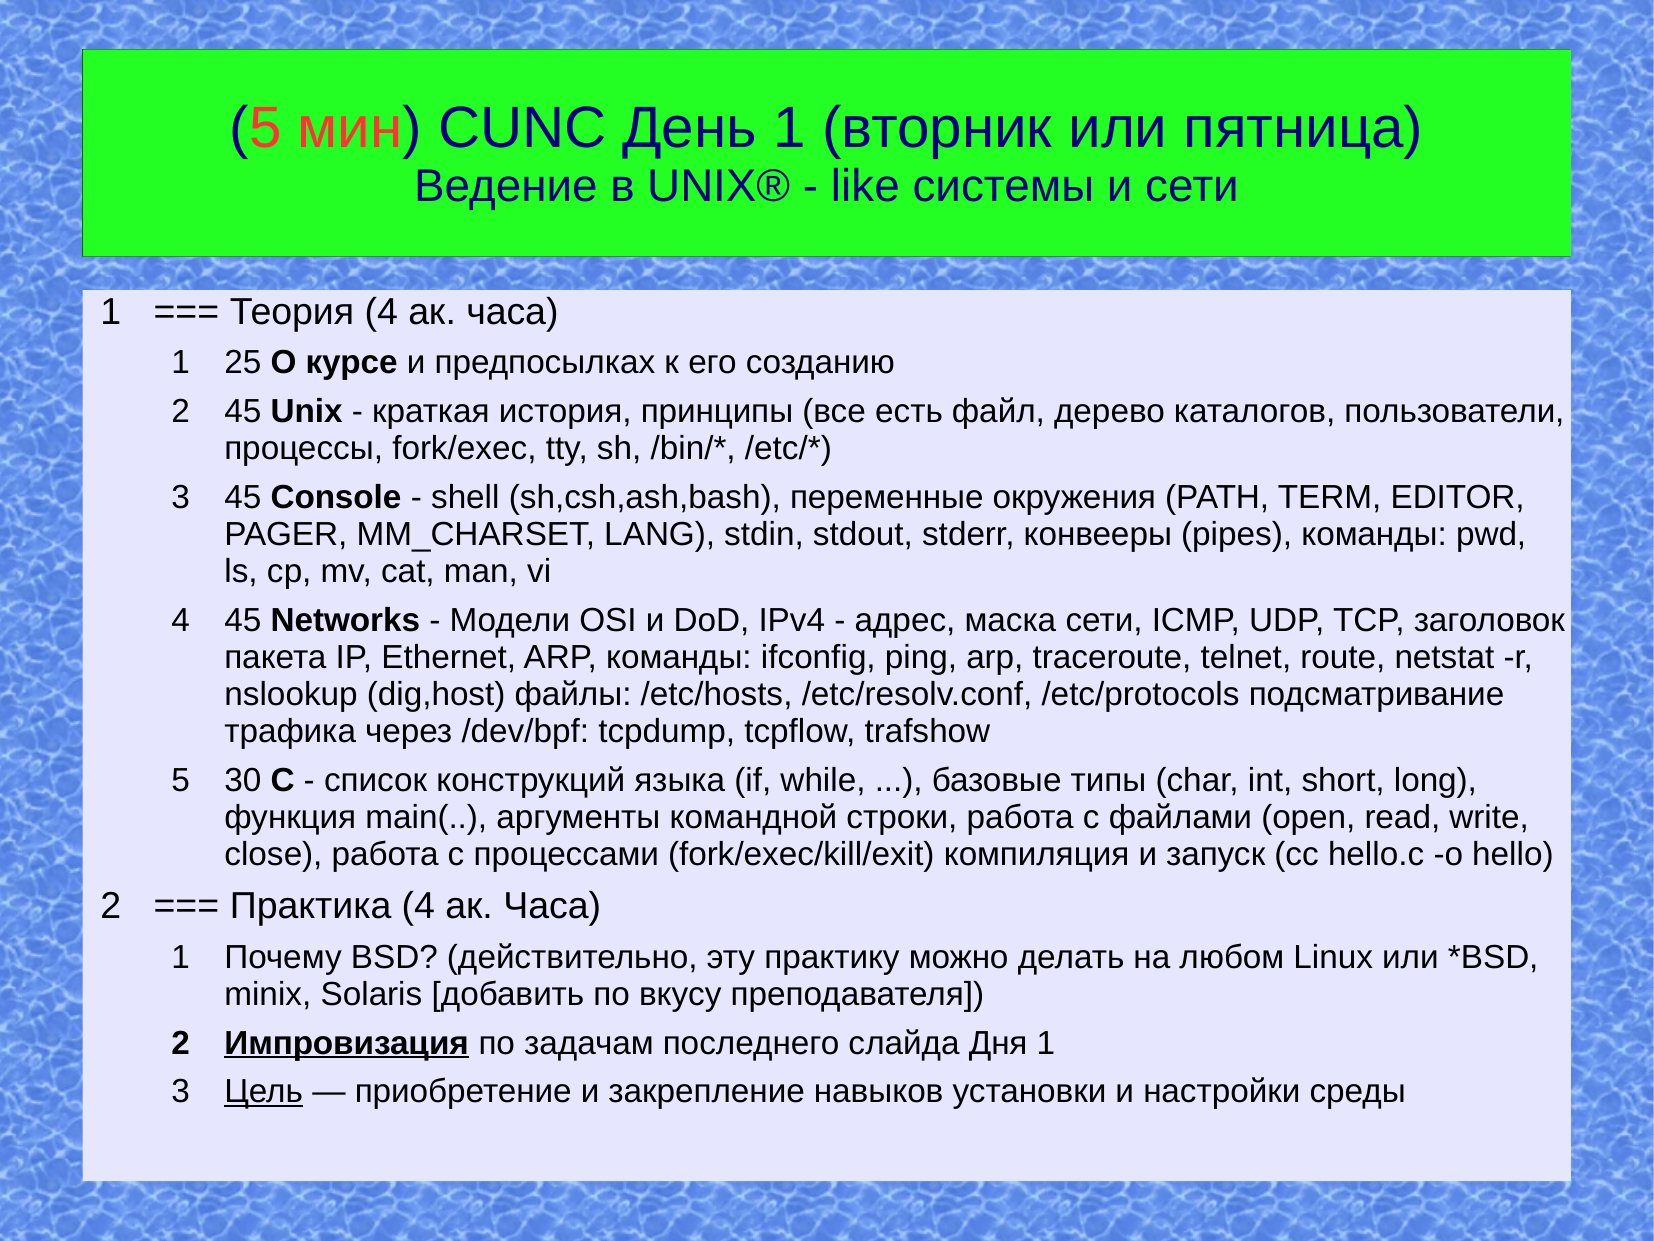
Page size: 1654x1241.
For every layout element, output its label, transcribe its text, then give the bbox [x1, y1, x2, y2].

picture [0, 0, 1654, 1241]
list === Теория (4 ак. часа) 25 О курсе и предпосылках к его созданию 45 Unix - краткая история, принципы (все есть файл, дерево каталогов, пользователи, процессы, fork/exec, tty, sh, /bin/*, /etc/*) 45 Console - shell (sh,csh,ash,bash), переменные окружения (PATH, TERM, EDITOR, PAGER, MM_CHARSET, LANG), stdin, stdout, stderr, конвееры (pipes), команды: pwd, ls, cp, mv, cat, man, vi 45 Networks - Модели OSI и DoD, IPv4 - адрес, маска сети, ICMP, UDP, TCP, заголовок пакета IP, Ethernet, ARP, команды: ifconfig, ping, arp, traceroute, telnet, route, netstat -r, nslookup (dig,host) файлы: /etc/hosts, /etc/resolv.conf, /etc/protocols подсматривание трафика через /dev/bpf: tcpdump, tcpflow, trafshow 30 C - список конструкций языка (if, while, ...), базовые типы (char, int, short, long), функция main(..), аргументы командной строки, работа с файлами (open, read, write, close), работа с процессами (fork/exec/kill/exit) компиляция и запуск (cc hello.c -o hello) === Практика (4 ак. Часа) Почему BSD? (действительно, эту практику можно делать на любом Linux или *BSD, minix, Solaris [добавить по вкусу преподавателя]) Импровизация по задачам последнего слайда Дня 1 Цель — приобретение и закрепление навыков установки и настройки среды [82, 290, 1571, 1182]
title (5 мин) CUNC День 1 (вторник или пятница) Ведение в UNIX® - like системы и сети [82, 49, 1571, 257]
